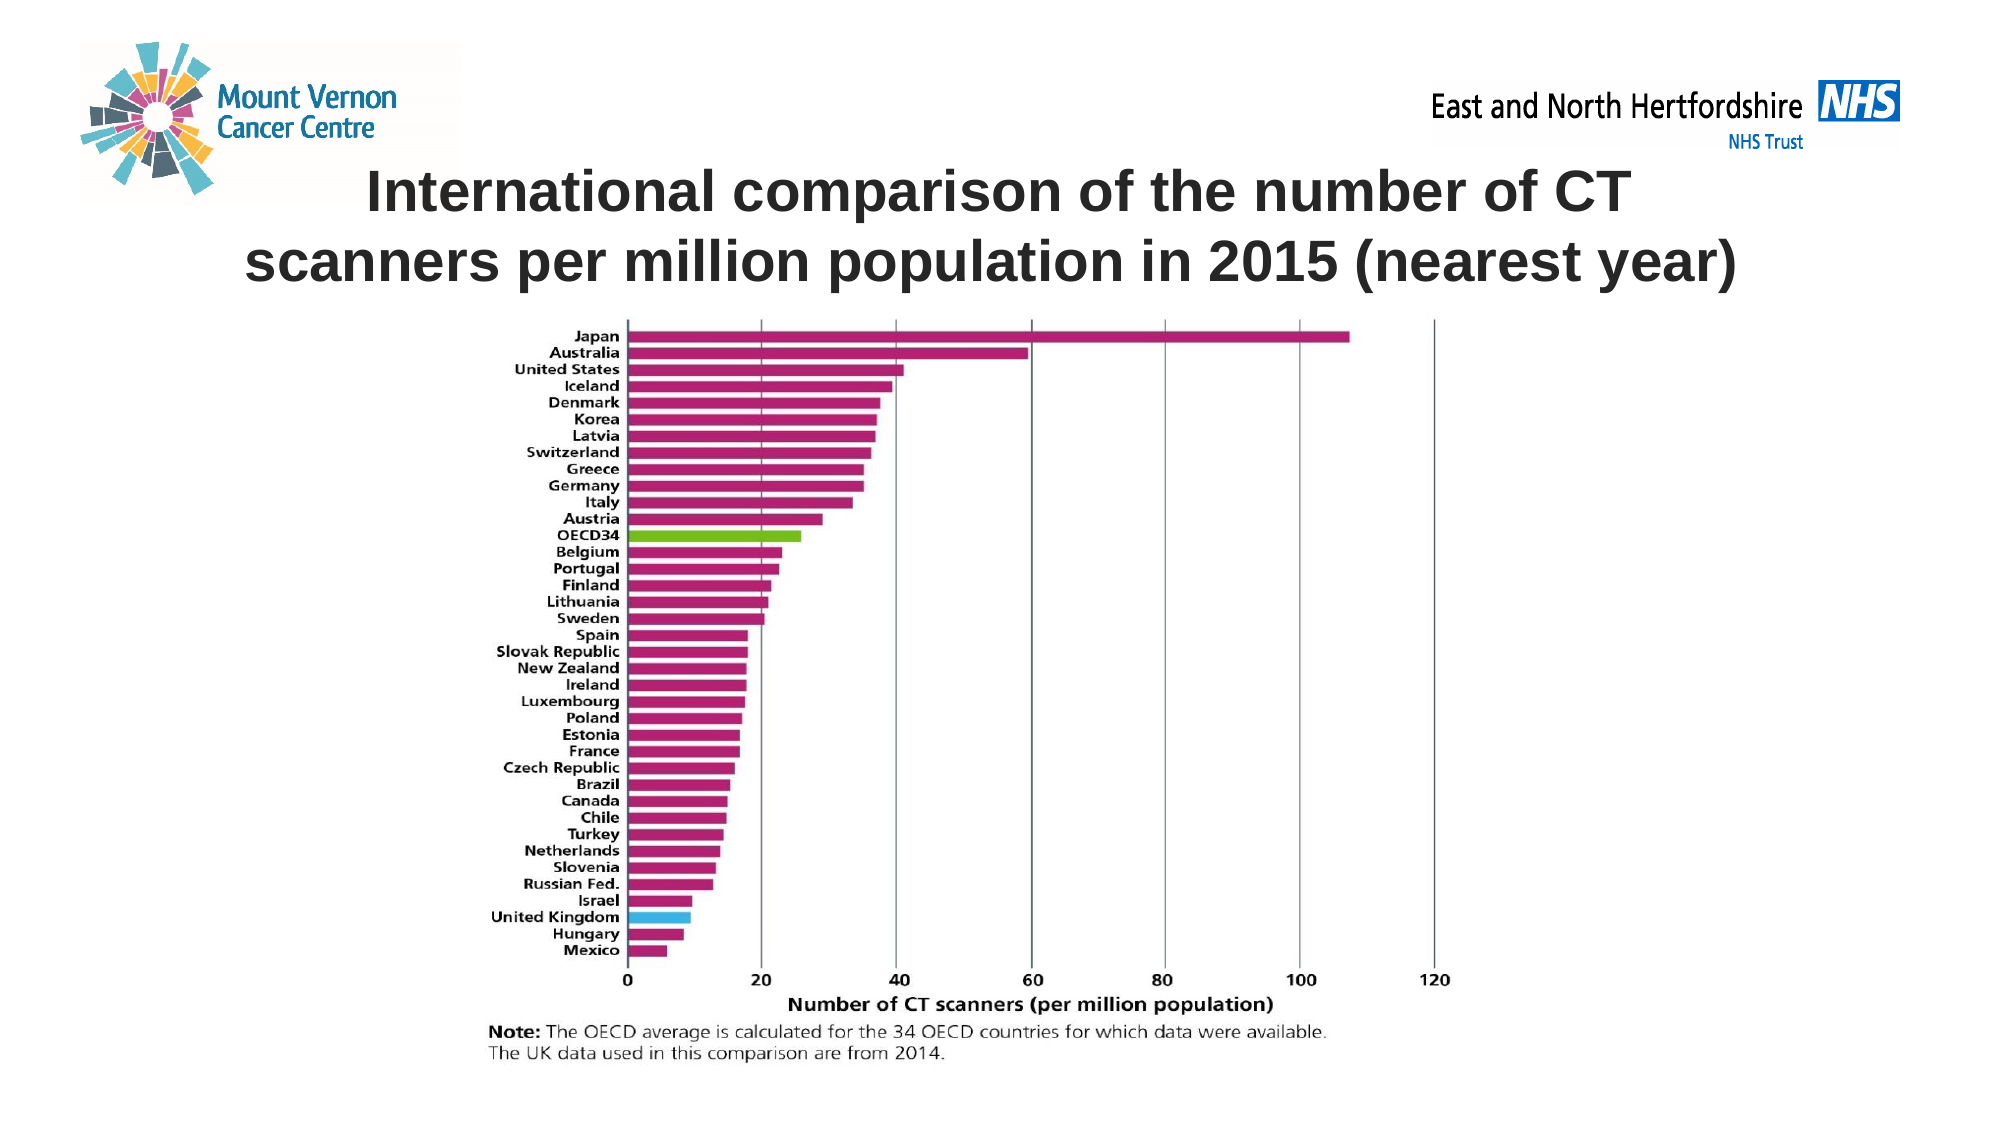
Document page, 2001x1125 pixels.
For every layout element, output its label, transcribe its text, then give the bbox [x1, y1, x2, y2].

title International comparison of the number of CT scanners per million population in 2015 (nearest year) [227, 129, 1773, 317]
picture [459, 316, 1477, 1068]
